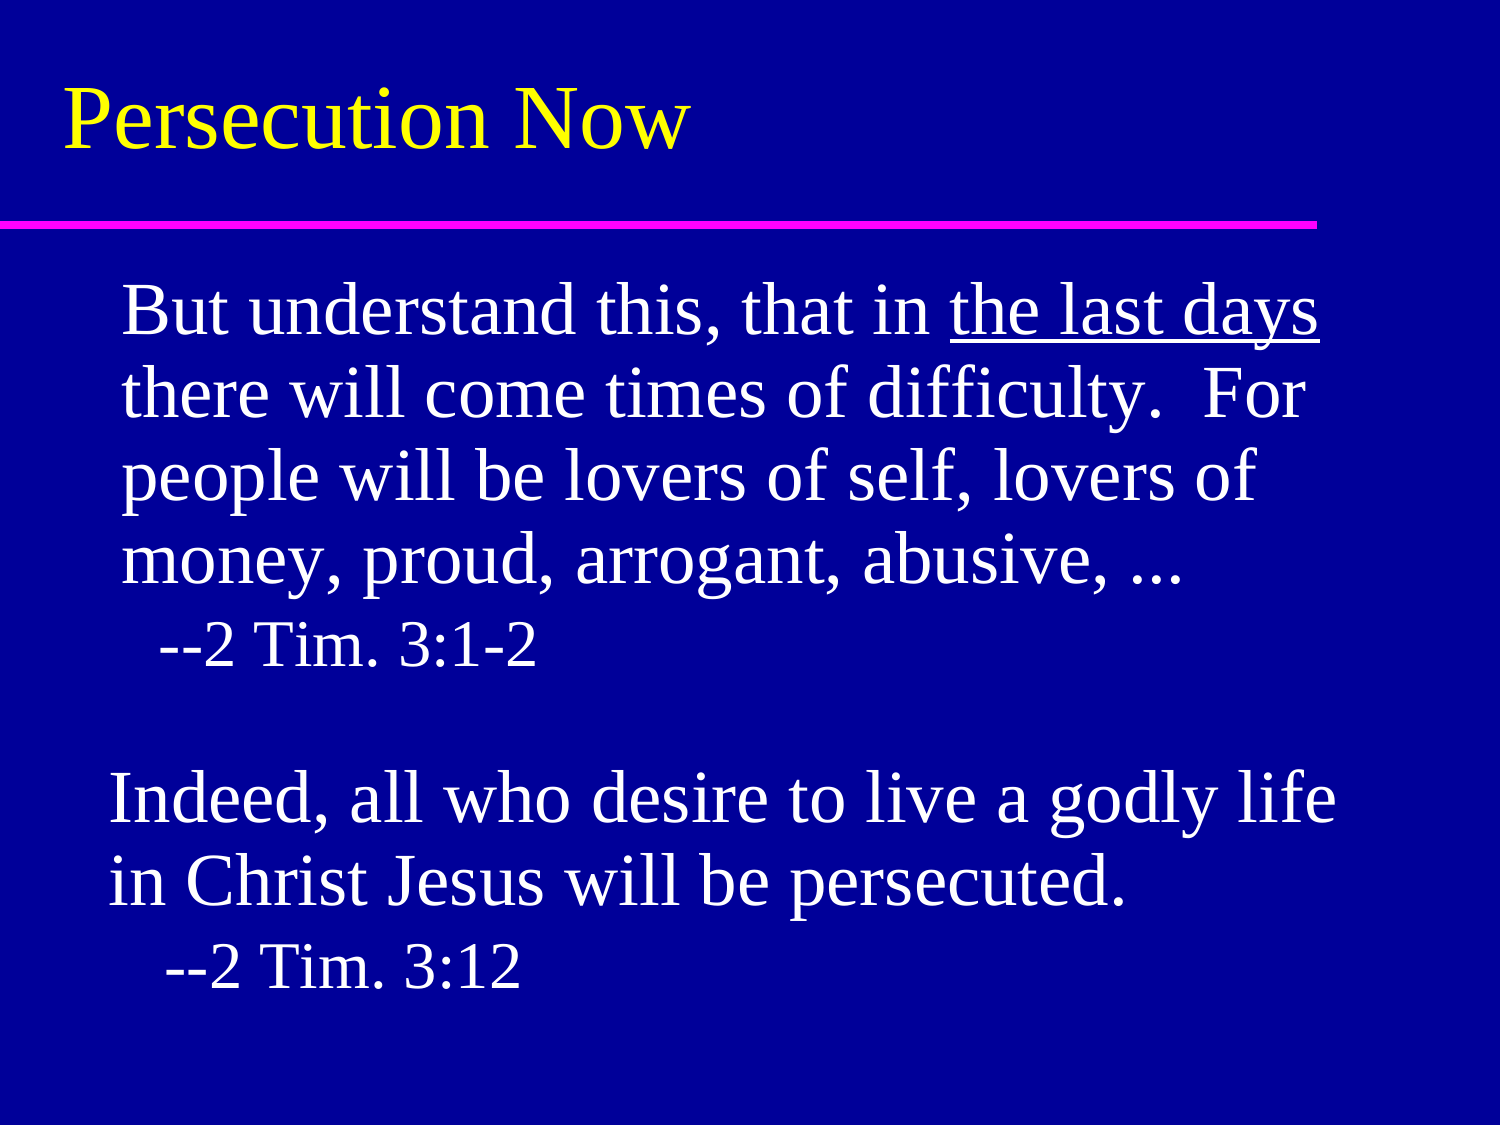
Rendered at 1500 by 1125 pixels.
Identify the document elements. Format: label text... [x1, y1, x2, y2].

text_box But understand this, that in the last days there will come times of difficulty. For people will be lovers of self, lovers of money, proud, arrogant, abusive, ... --2 Tim. 3:1-2 [106, 260, 1382, 691]
title Persecution Now [62, 0, 1338, 236]
text_box Indeed, all who desire to live a godly life in Christ Jesus will be persecuted. --2 Tim. 3:12 [93, 748, 1369, 1013]
